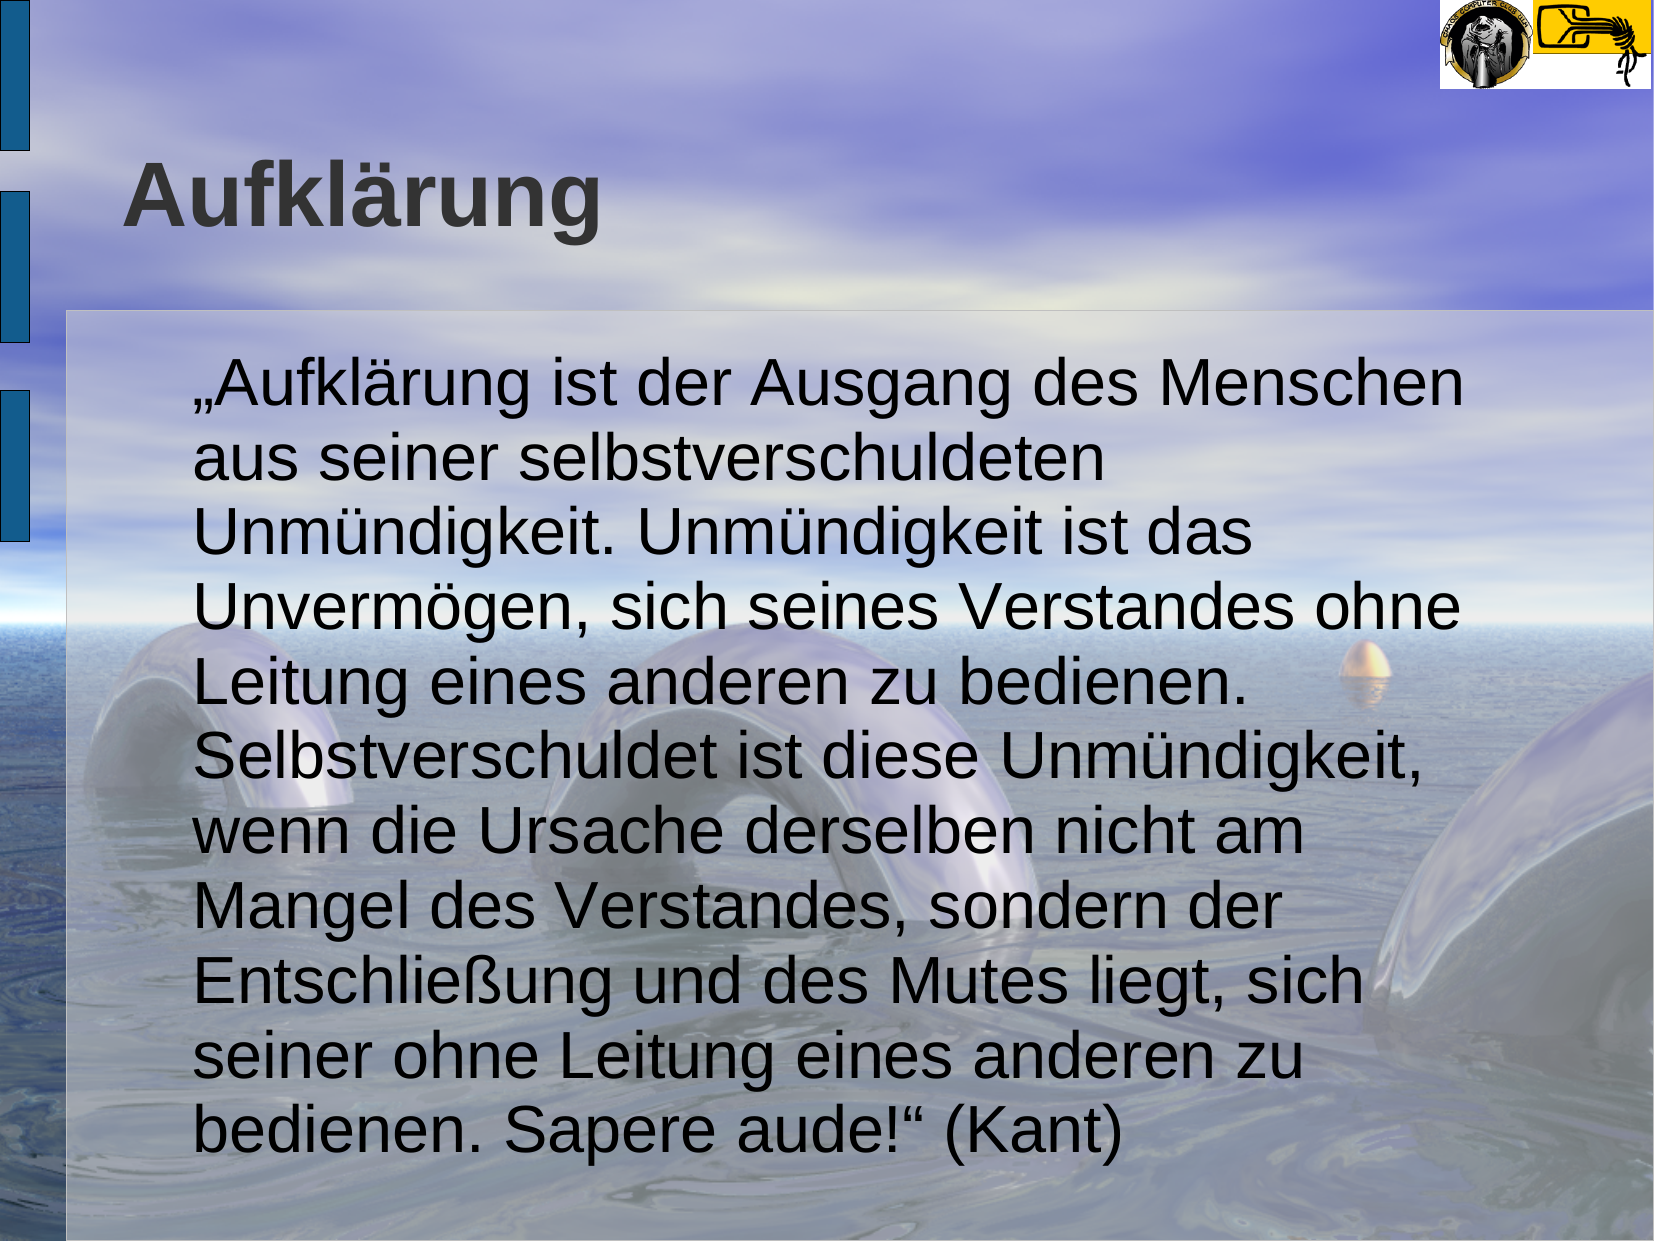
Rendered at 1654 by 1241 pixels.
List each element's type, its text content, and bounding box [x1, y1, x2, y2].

picture [0, 0, 1654, 1241]
title Aufklärung [121, 98, 1534, 291]
list „Aufklärung ist der Ausgang des Menschen aus seiner selbstverschuldeten Unmündigkeit. Unmündigkeit ist das Unvermögen, sich seines Verstandes ohne Leitung eines anderen zu bedienen. Selbstverschuldet ist diese Unmündigkeit, wenn die Ursache derselben nicht am Mangel des Verstandes, sondern der Entschließung und des Mutes liegt, sich seiner ohne Leitung eines anderen zu bedienen. Sapere aude!“ (Kant) [121, 344, 1534, 1165]
